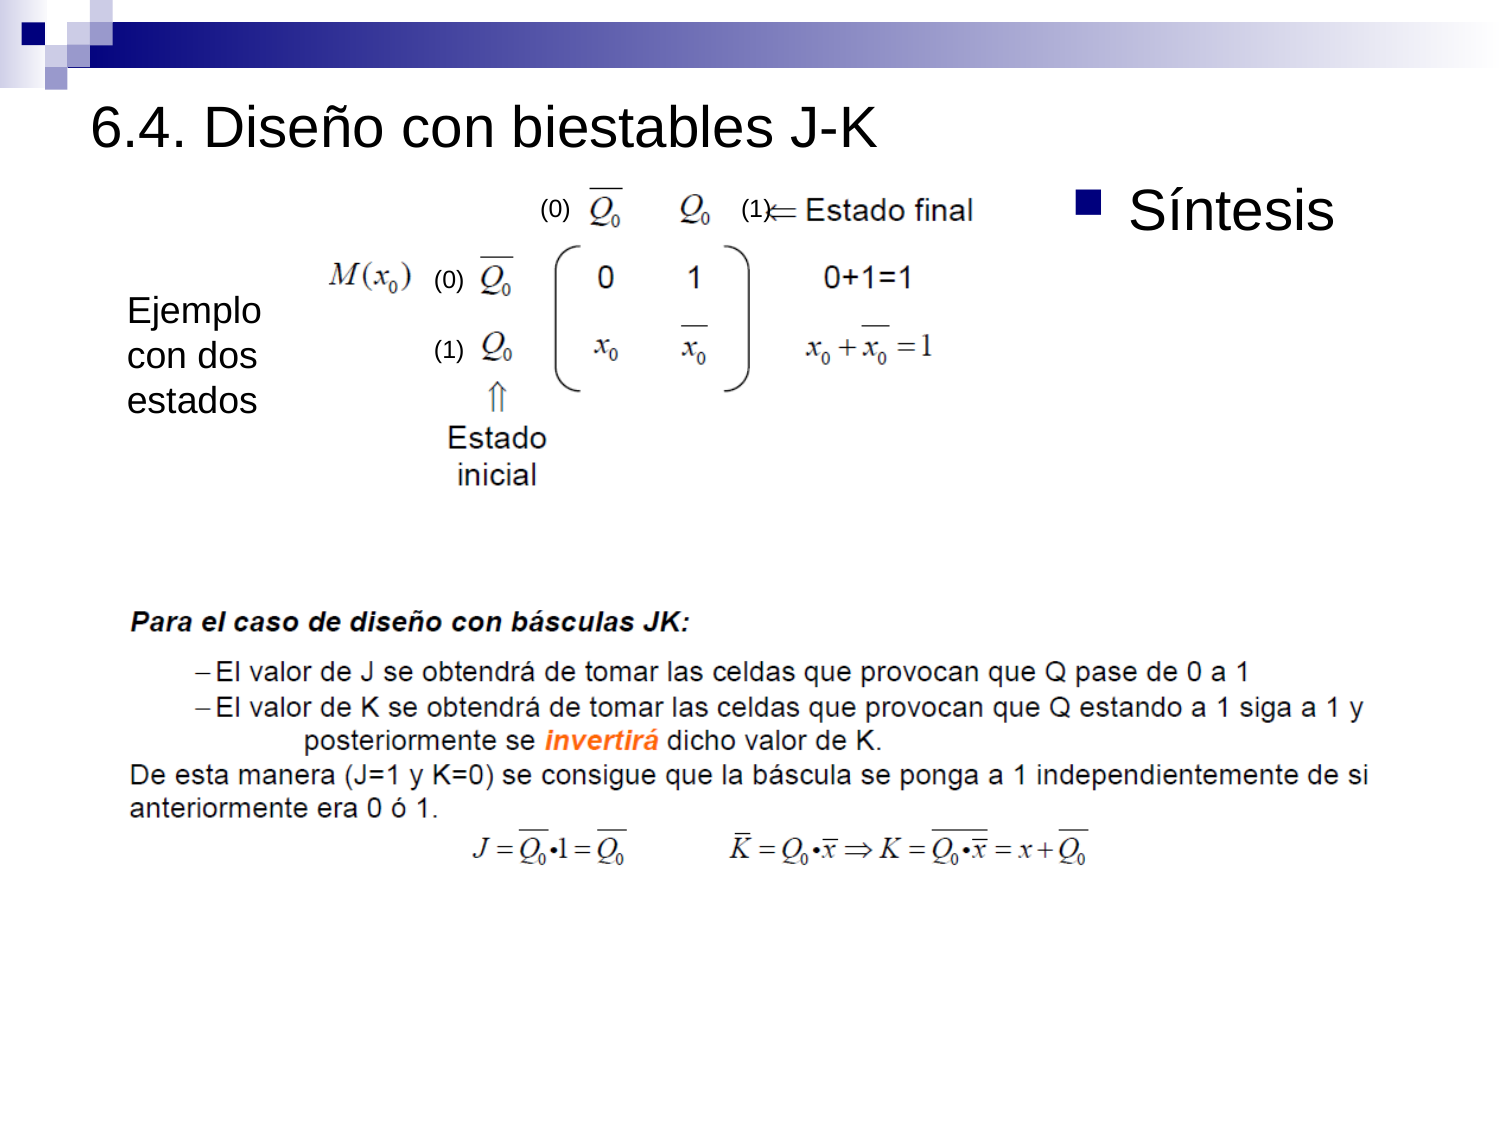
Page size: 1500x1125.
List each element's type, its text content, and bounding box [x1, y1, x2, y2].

list Síntesis [1057, 172, 1402, 257]
text_box (1) [726, 184, 798, 231]
text_box Ejemplo con dos estados [112, 278, 313, 430]
picture [277, 160, 999, 497]
text_box (0) [525, 184, 597, 231]
text_box (0) [419, 255, 491, 301]
picture [112, 609, 1377, 902]
text_box (1) [419, 326, 491, 372]
title 6.4. Diseño con biestables J-K [75, 75, 1426, 173]
